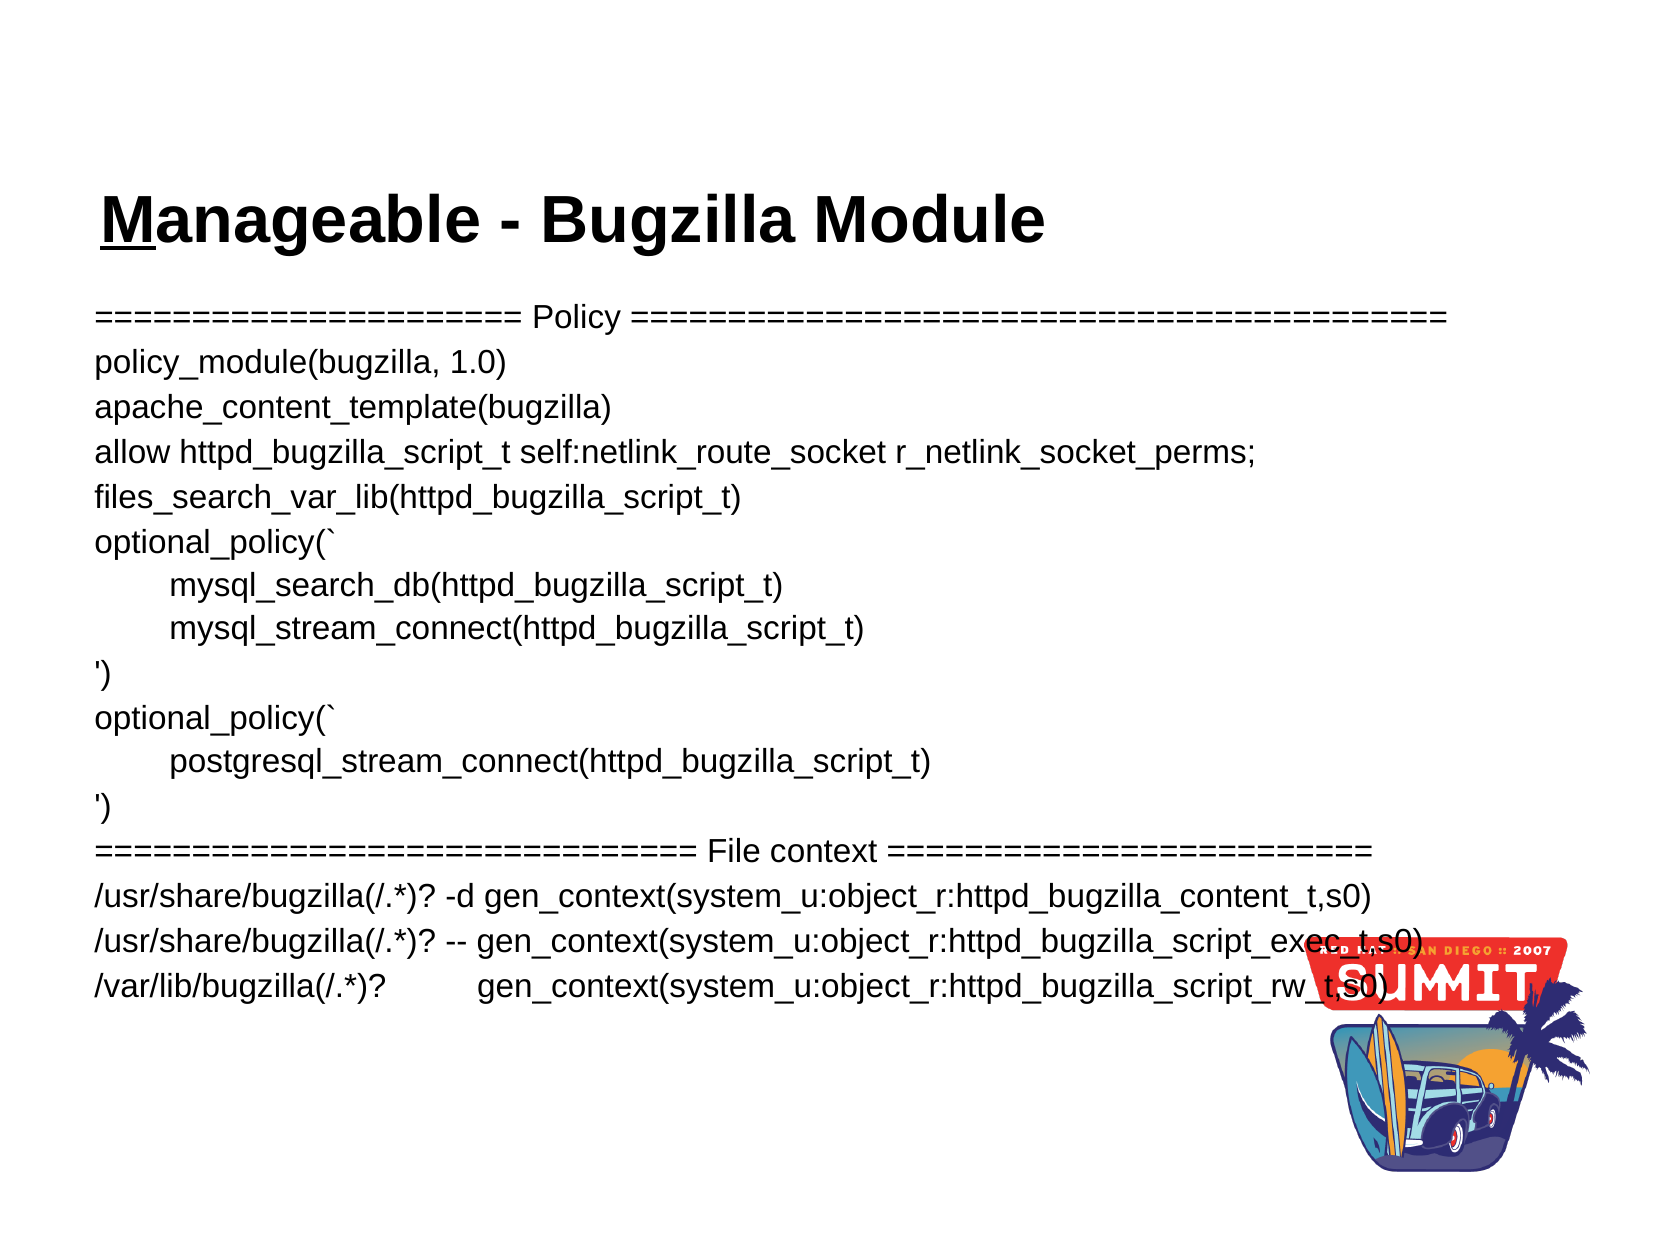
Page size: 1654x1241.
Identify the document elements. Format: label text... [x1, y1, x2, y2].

title Manageable - Bugzilla Module [100, 164, 1506, 275]
list ====================== Policy ========================================== policy_module(bugzilla, 1.0) apache_content_template(bugzilla) allow httpd_bugzilla_script_t self:netlink_route_socket r_netlink_socket_perms; files_search_var_lib(httpd_bugzilla_script_t) optional_policy(` mysql_search_db(httpd_bugzilla_script_t) mysql_stream_connect(httpd_bugzilla_script_t) ') optional_policy(` postgresql_stream_connect(httpd_bugzilla_script_t) ') =============================== File context ========================= /usr/share/bugzilla(/.*)? -d gen_context(system_u:object_r:httpd_bugzilla_content_t,s0) /usr/share/bugzilla(/.*)? -- gen_context(system_u:object_r:httpd_bugzilla_script_exec_t,s0) /var/lib/bugzilla(/.*)? gen_context(system_u:object_r:httpd_bugzilla_script_rw_t,s0) [94, 304, 1500, 1115]
picture [1304, 937, 1590, 1172]
